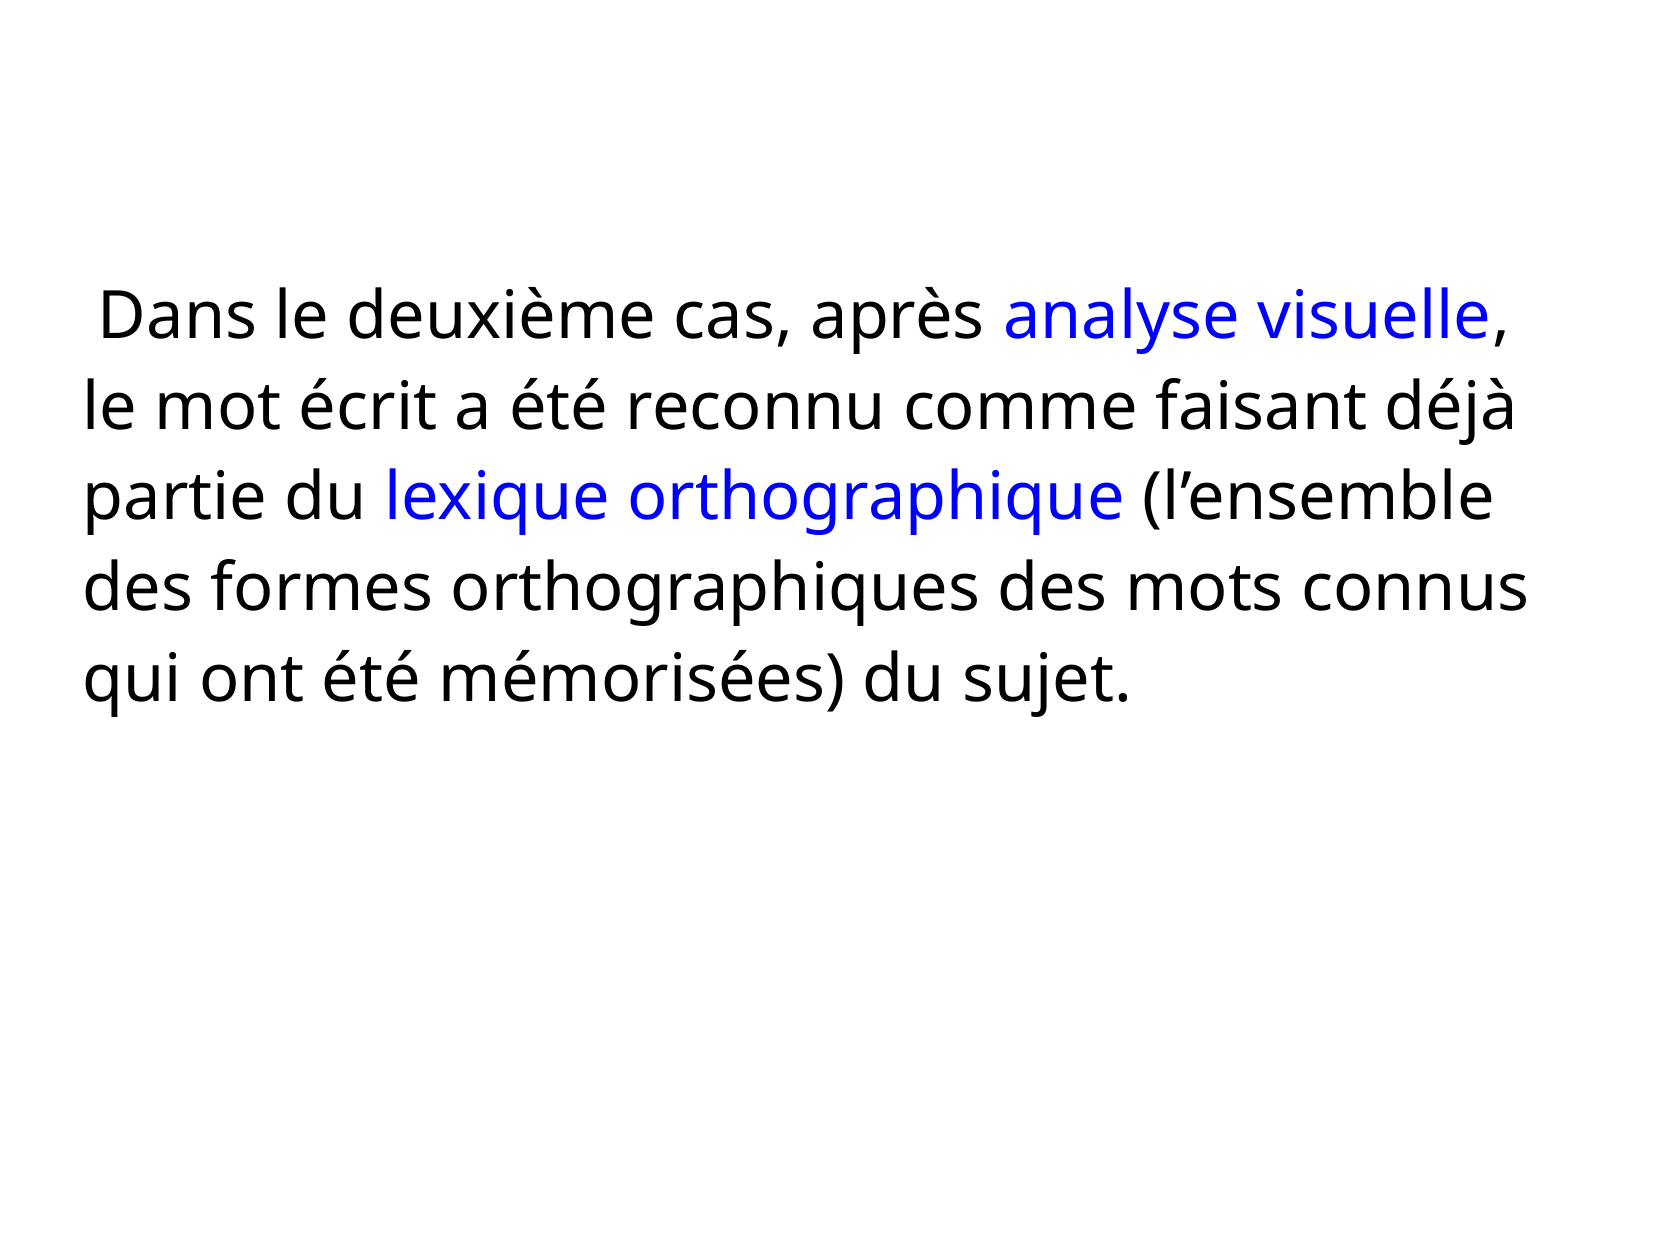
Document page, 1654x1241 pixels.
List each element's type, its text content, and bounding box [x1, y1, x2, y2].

subtitle Dans le deuxième cas, après analyse visuelle, le mot écrit a été reconnu comme faisant déjà partie du lexique orthographique (l’ensemble des formes orthographiques des mots connus qui ont été mémorisées) du sujet. [82, 49, 1571, 1109]
